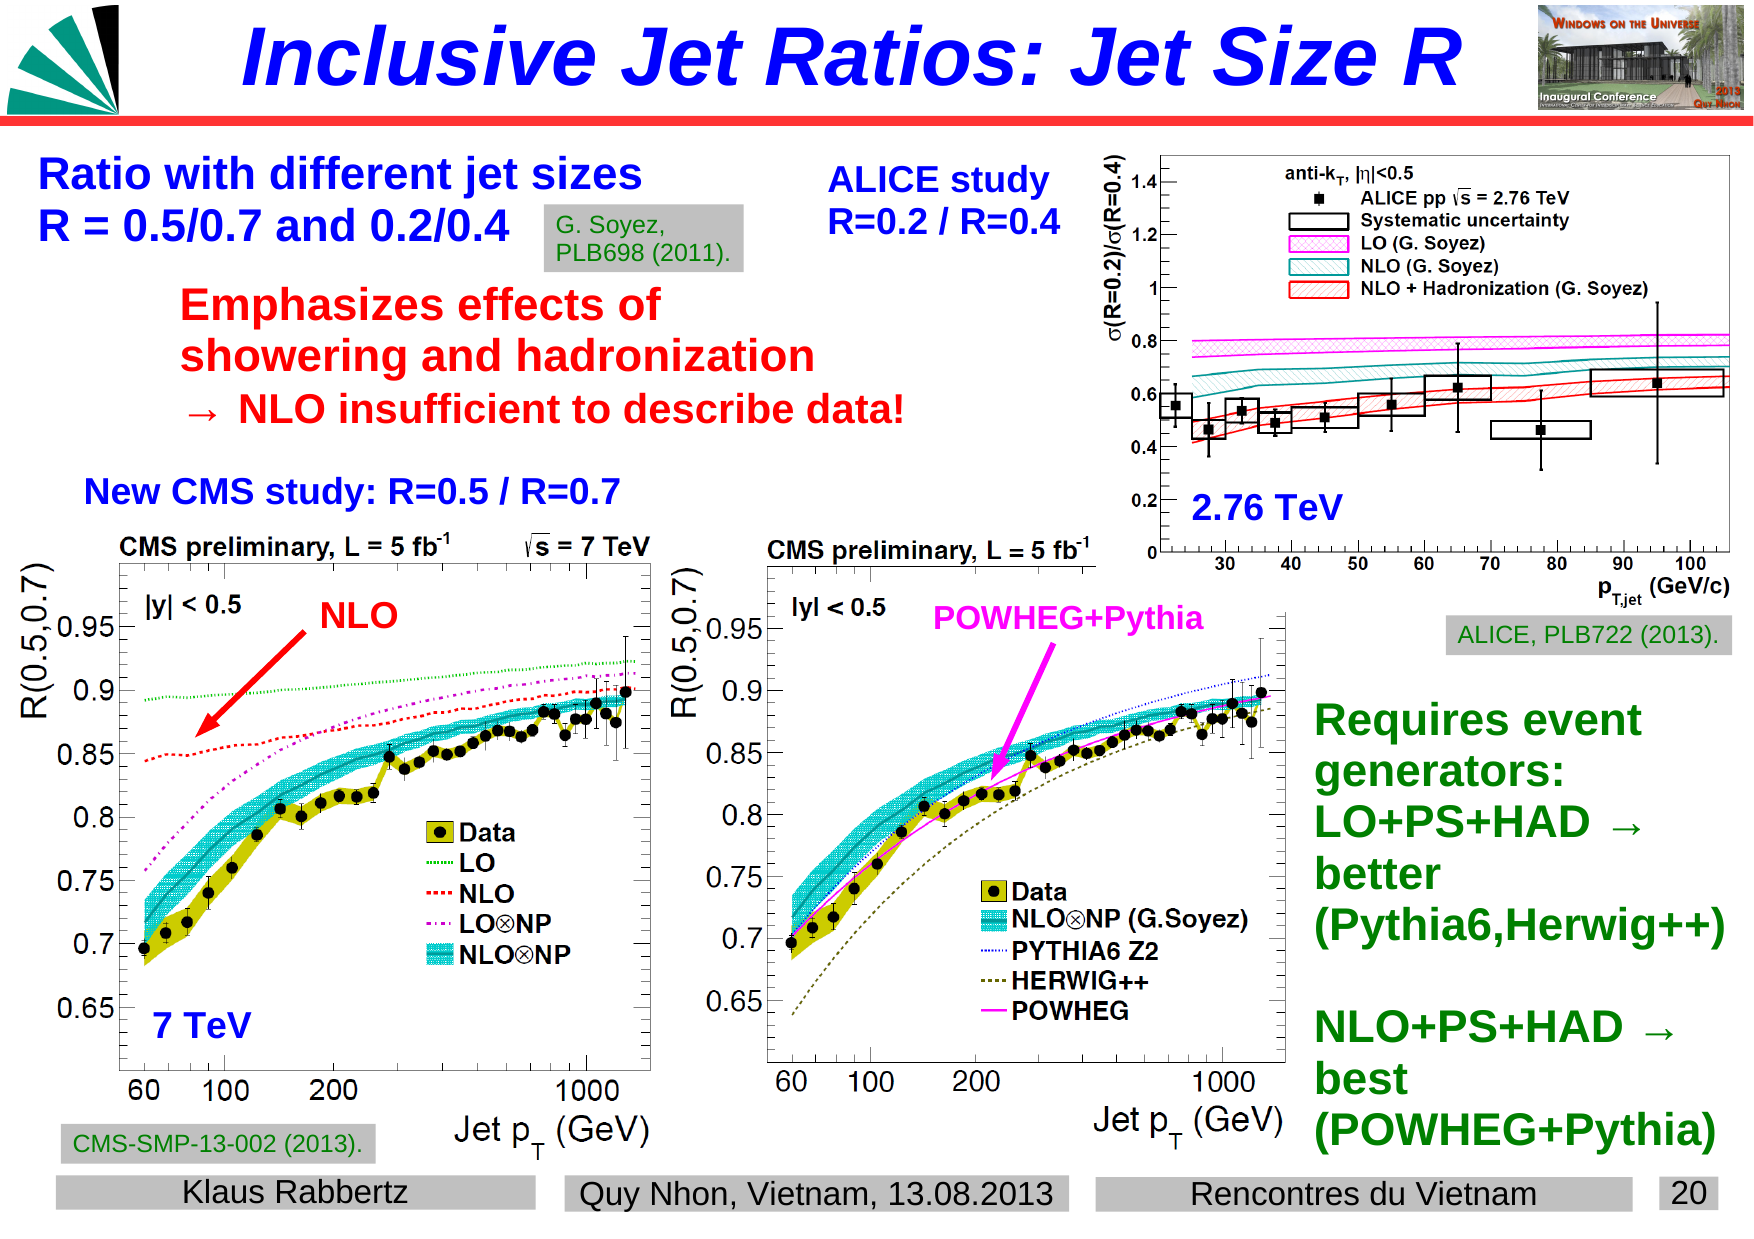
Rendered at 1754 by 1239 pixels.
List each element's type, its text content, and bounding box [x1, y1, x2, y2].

text_box G. Soyez, PLB698 (2011). [543, 204, 744, 273]
text_box Emphasizes effects of showering and hadronization → NLO insufficient to describe data! [167, 273, 919, 439]
text_box ALICE, PLB722 (2013). [1445, 615, 1733, 656]
title Inclusive Jet Ratios: Jet Size R [123, 0, 1606, 114]
text_box New CMS study: R=0.5 / R=0.7 [71, 464, 634, 519]
text_box 7 TeV [140, 998, 264, 1053]
picture [7, 5, 119, 116]
text_box POWHEG+Pythia [921, 593, 1216, 643]
text_box Requires event generators: LO+PS+HAD → better (Pythia6,Herwig++) NLO+PS+HAD → best (POWHEG+Pythia) [1302, 687, 1739, 1162]
text_box Ratio with different jet sizes R = 0.5/0.7 and 0.2/0.4 [25, 142, 656, 257]
picture [671, 149, 1736, 1152]
picture [1606, 5, 1744, 110]
picture [20, 532, 653, 1164]
text_box ALICE study R=0.2 / R=0.4 [815, 152, 1073, 249]
text_box NLO [307, 588, 411, 643]
text_box 2.76 TeV [1179, 480, 1356, 535]
text_box CMS-SMP-13-002 (2013). [60, 1123, 376, 1164]
